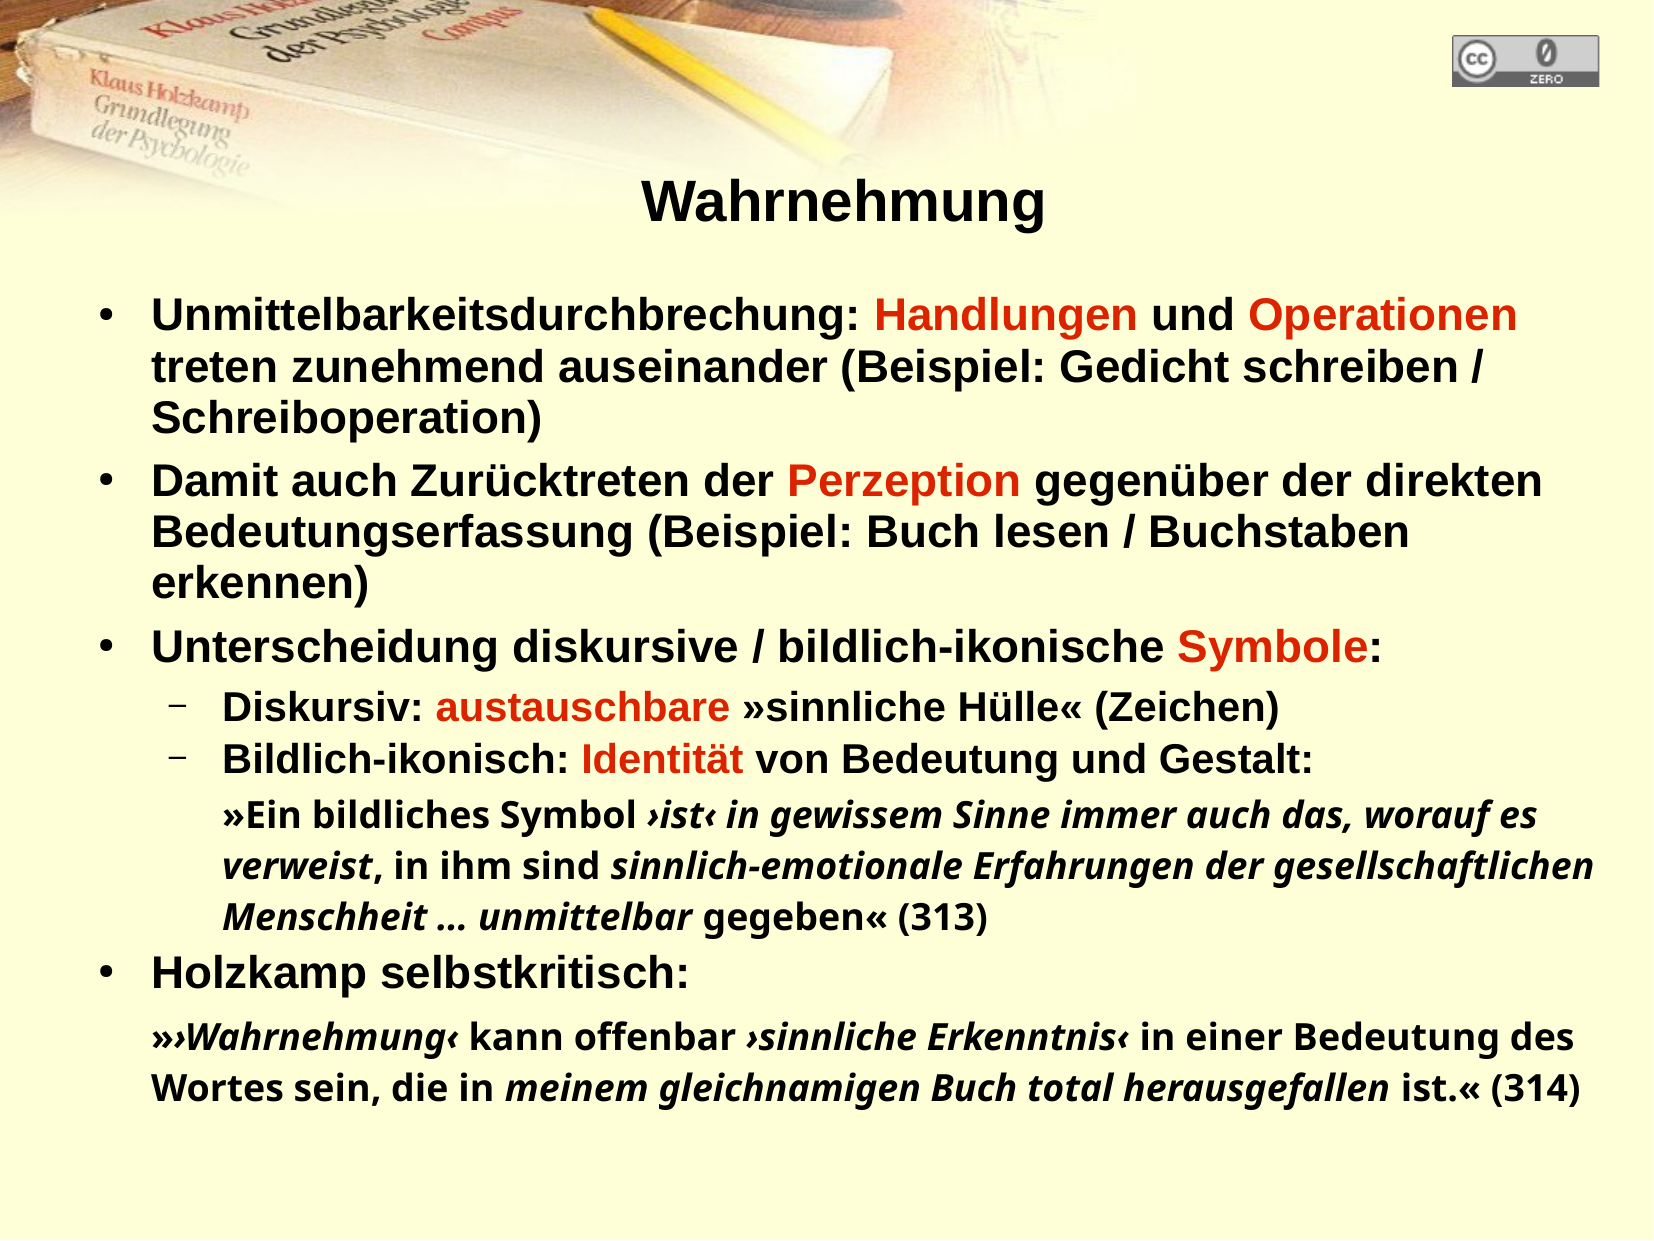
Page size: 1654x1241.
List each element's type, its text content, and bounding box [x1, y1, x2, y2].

title Wahrnehmung [82, 124, 1607, 278]
picture [1452, 35, 1600, 87]
picture [0, 0, 1156, 213]
list Unmittelbarkeitsdurchbrechung: Handlungen und Operationen treten zunehmend auseinander (Beispiel: Gedicht schreiben / Schreiboperation) Damit auch Zurücktreten der Perzeption gegenüber der direkten Bedeutungserfassung (Beispiel: Buch lesen / Buchstaben erkennen) Unterscheidung diskursive / bildlich-ikonische Symbole: Diskursiv: austauschbare »sinnliche Hülle« (Zeichen) Bildlich-ikonisch: Identität von Bedeutung und Gestalt: »Ein bildliches Symbol ›ist‹ in gewissem Sinne immer auch das, worauf es verweist, in ihm sind sinnlich-emotionale Erfahrungen der gesellschaftlichen Menschheit … unmittelbar gegeben« (313) Holzkamp selbstkritisch: »›Wahrnehmung‹ kann offenbar ›sinnliche Erkenntnis‹ in einer Bedeutung des Wortes sein, die in meinem gleichnamigen Buch total herausgefallen ist.« (314) [80, 289, 1607, 1217]
